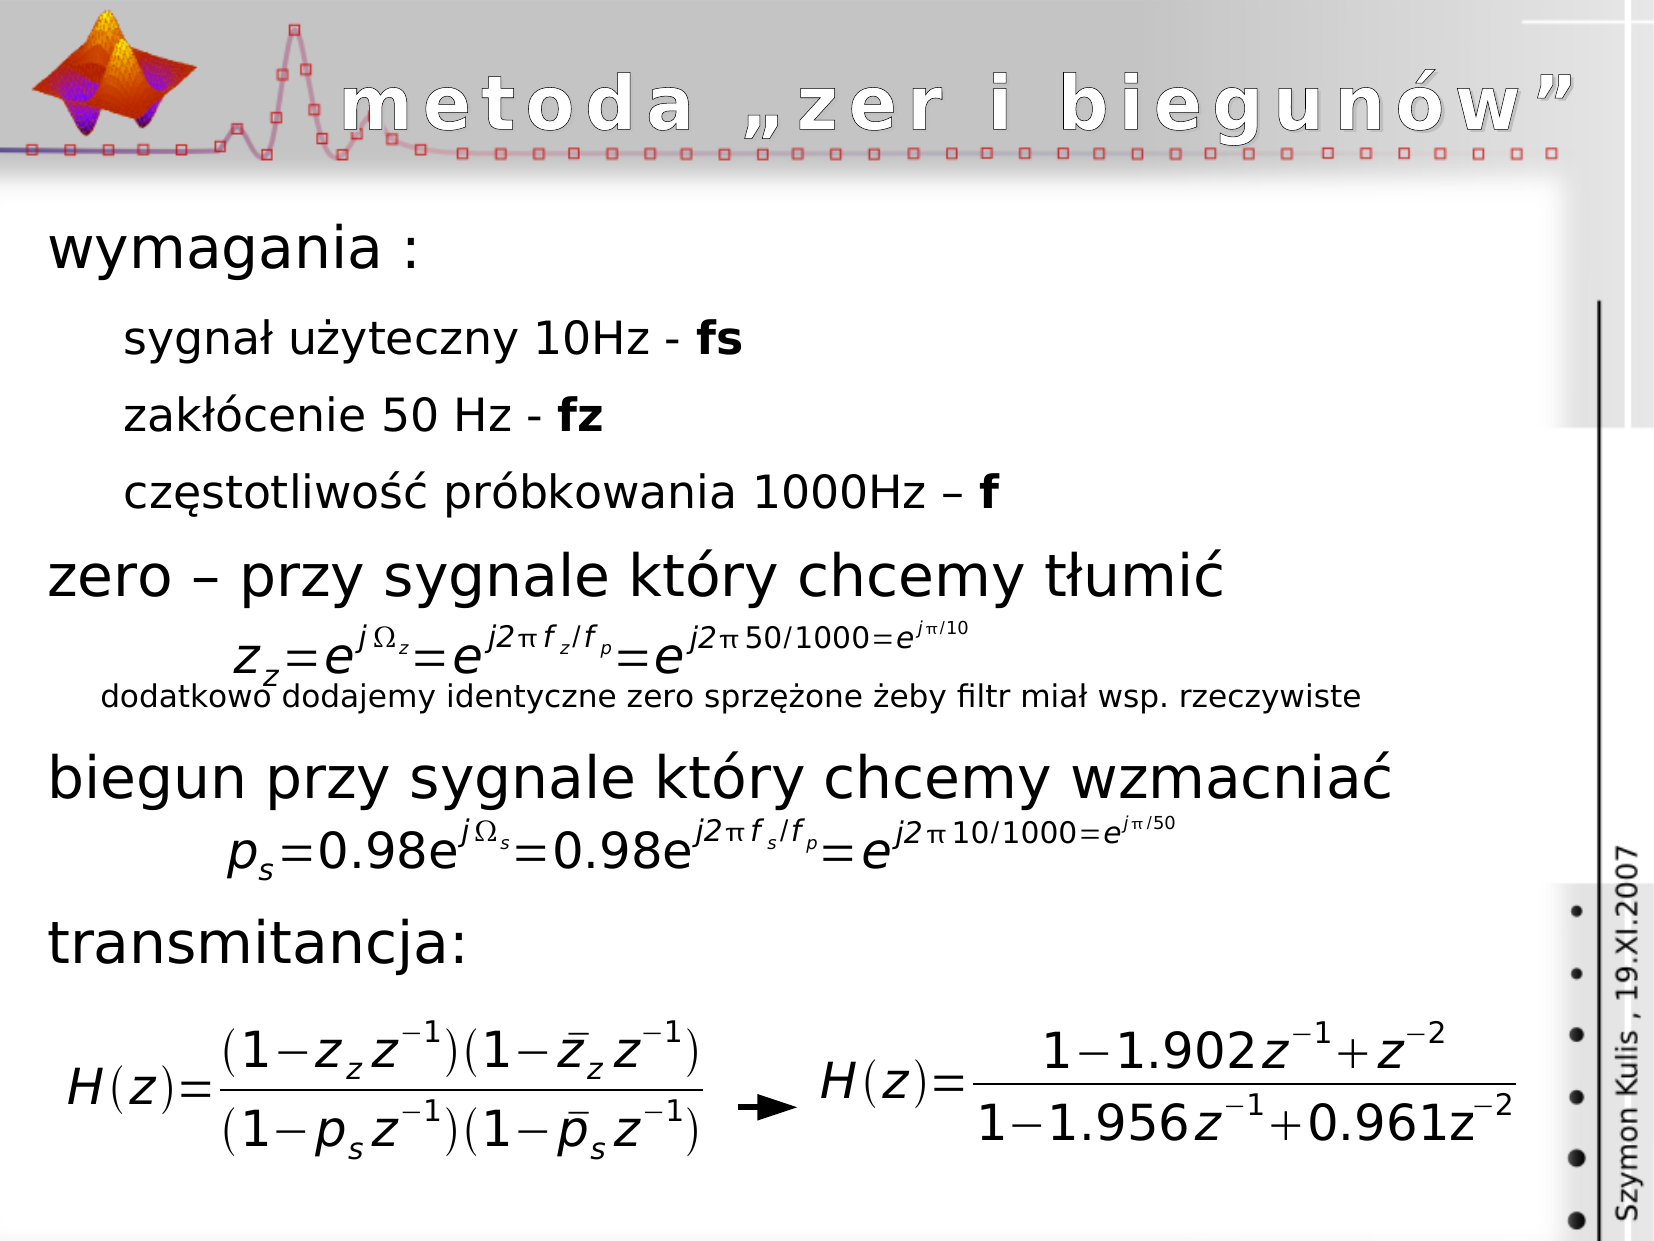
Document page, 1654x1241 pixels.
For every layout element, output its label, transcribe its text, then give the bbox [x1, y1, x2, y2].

title metoda „zer i biegunów” [59, 36, 1580, 171]
chart [217, 812, 1182, 889]
list wymagania : sygnał użyteczny 10Hz - fs zakłócenie 50 Hz - fz częstotliwość próbkowania 1000Hz – f zero – przy sygnale który chcemy tłumić dodatkowo dodajemy identyczne zero sprzężone żeby filtr miał wsp. rzeczywiste biegun przy sygnale który chcemy wzmacniać transmitancja: [29, 215, 1518, 1019]
picture [0, 0, 1654, 1241]
chart [59, 1014, 712, 1167]
chart [812, 1015, 1525, 1152]
chart [224, 617, 975, 694]
